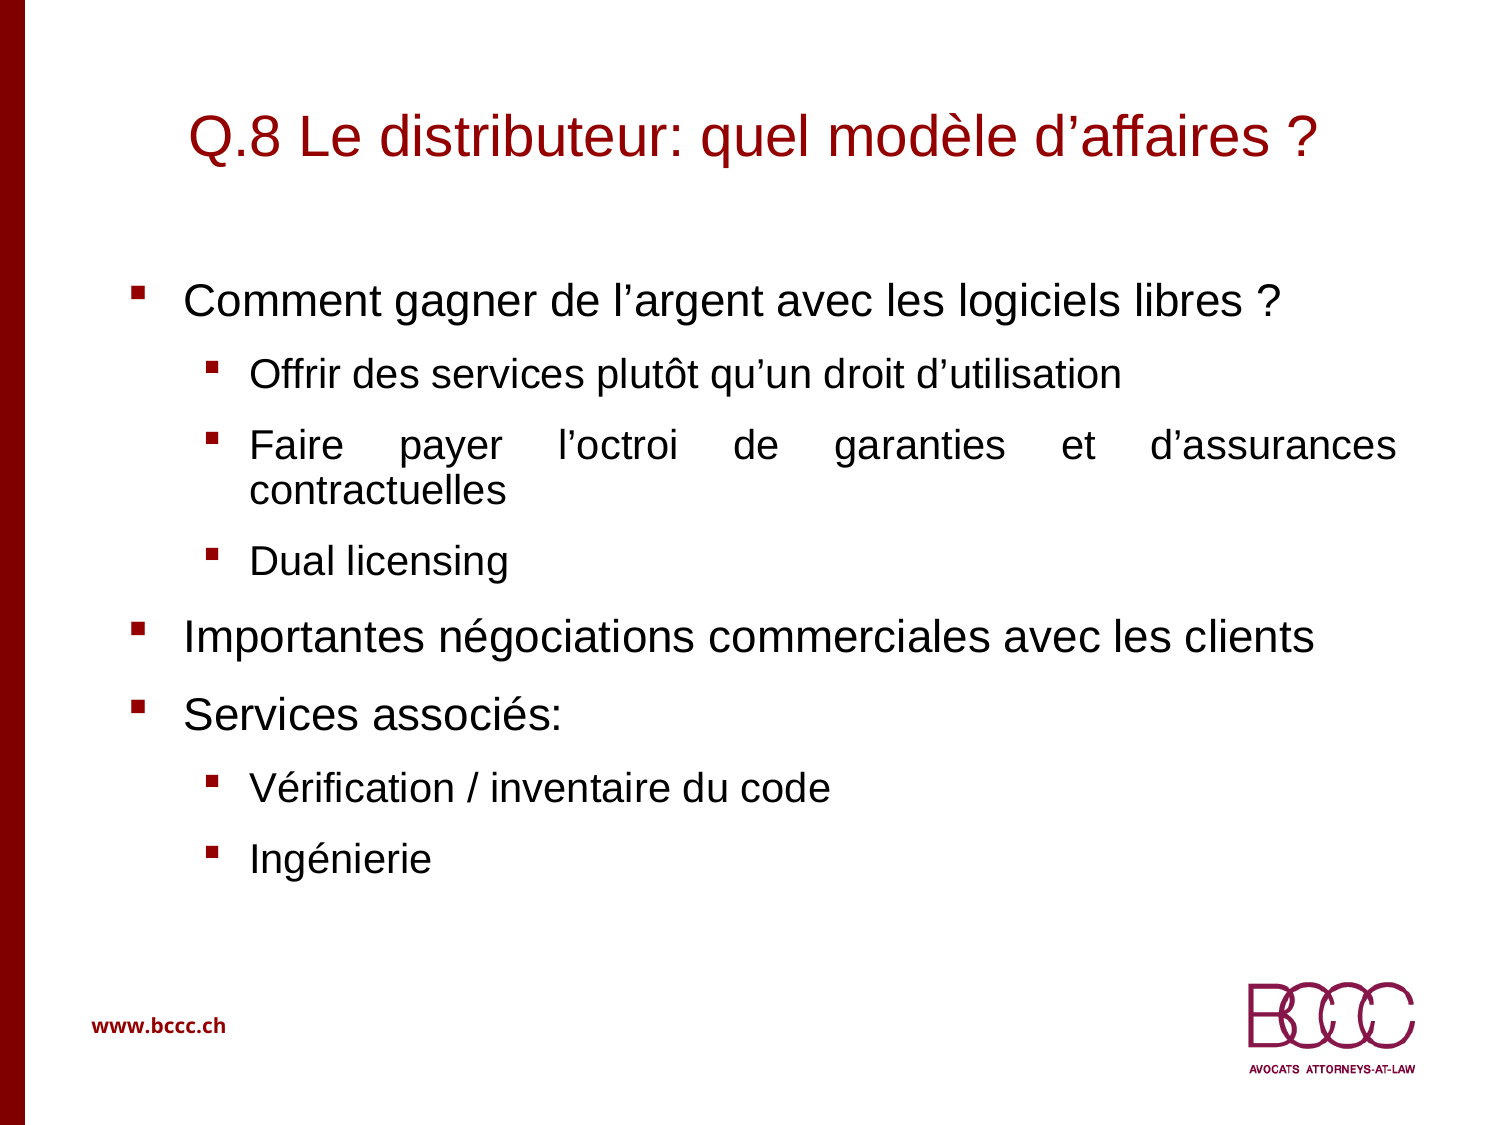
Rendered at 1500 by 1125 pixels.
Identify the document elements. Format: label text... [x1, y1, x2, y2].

title Q.8 Le distributeur: quel modèle d’affaires ? [117, 70, 1393, 196]
list Comment gagner de l’argent avec les logiciels libres ? Offrir des services plutôt qu’un droit d’utilisation Faire payer l’octroi de garanties et d’assurances contractuelles Dual licensing Importantes négociations commerciales avec les clients Services associés: Vérification / inventaire du code Ingénierie [112, 269, 1413, 1125]
